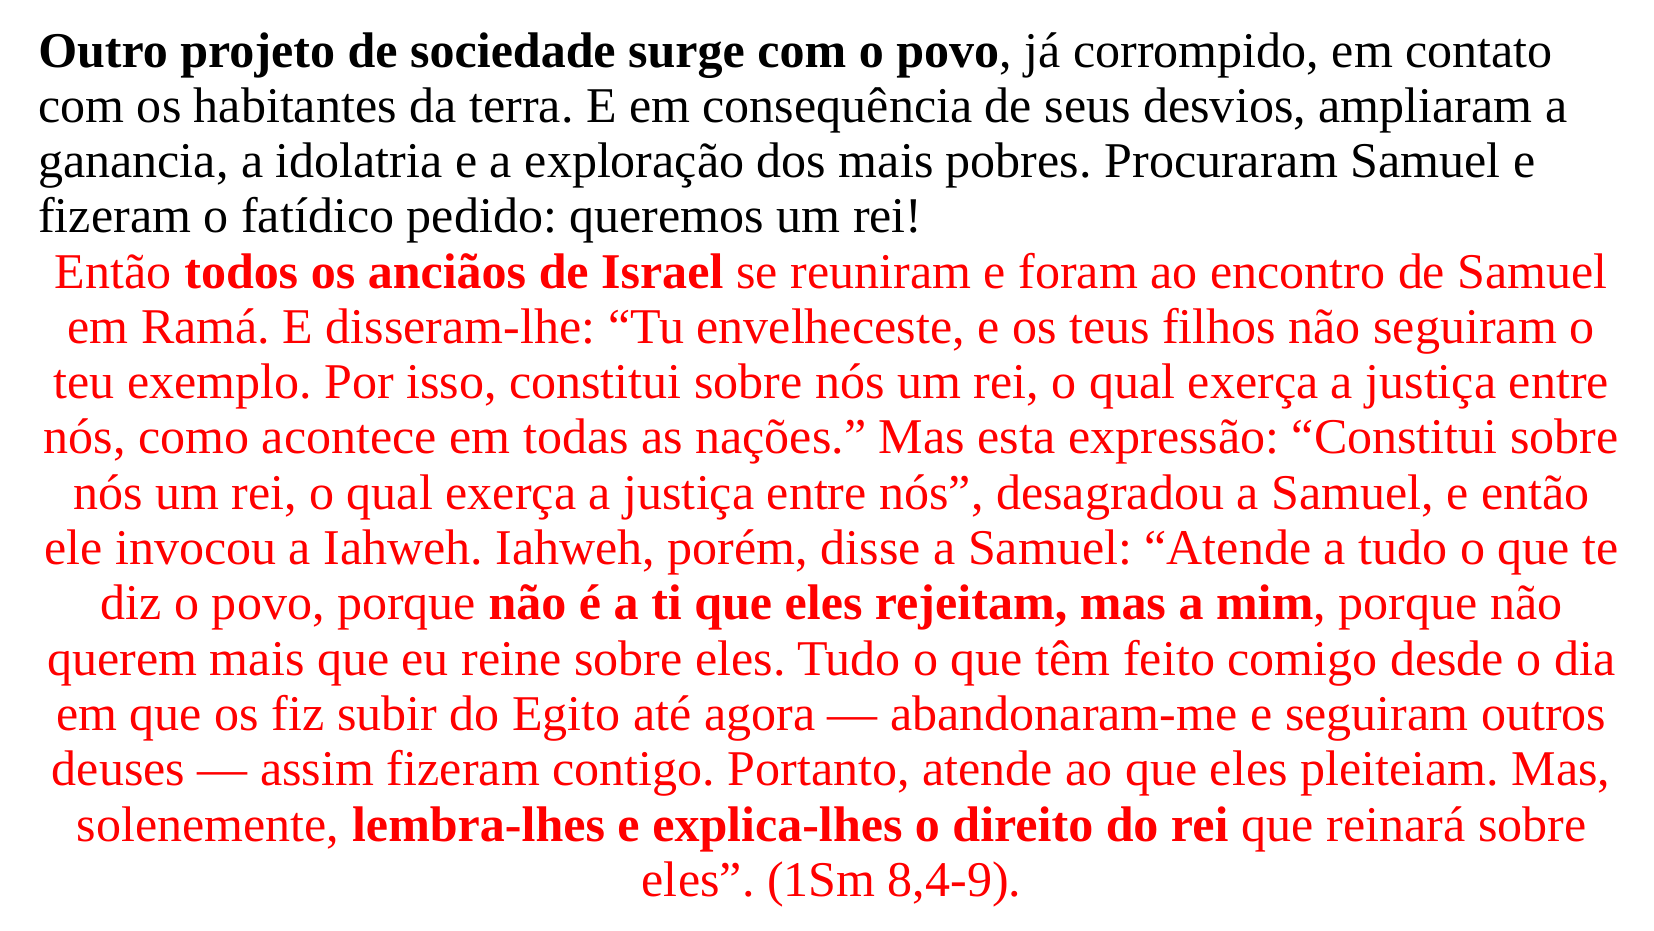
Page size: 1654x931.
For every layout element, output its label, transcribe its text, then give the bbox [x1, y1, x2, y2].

text_box Outro projeto de sociedade surge com o povo, já corrompido, em contato com os habitantes da terra. E em consequência de seus desvios, ampliaram a ganancia, a idolatria e a exploração dos mais pobres. Procuraram Samuel e fizeram o fatídico pedido: queremos um rei! Então todos os anciãos de Israel se reuniram e foram ao encontro de Samuel em Ramá. E disseram-lhe: “Tu envelheceste, e os teus filhos não seguiram o teu exemplo. Por isso, constitui sobre nós um rei, o qual exerça a justiça entre nós, como acontece em todas as nações.” Mas esta expressão: “Constitui sobre nós um rei, o qual exerça a justiça entre nós”, desagradou a Samuel, e então ele invocou a Iahweh. Iahweh, porém, disse a Samuel: “Atende a tudo o que te diz o povo, porque não é a ti que eles rejeitam, mas a mim, porque não querem mais que eu reine sobre eles. Tudo o que têm feito comigo desde o dia em que os fiz subir do Egito até agora — abandonaram-me e seguiram outros deuses — assim fizeram contigo. Portanto, atende ao que eles pleiteiam. Mas, solenemente, lembra-lhes e explica-lhes o direito do rei que reinará sobre eles”. (1Sm 8,4-9). [23, 15, 1640, 915]
